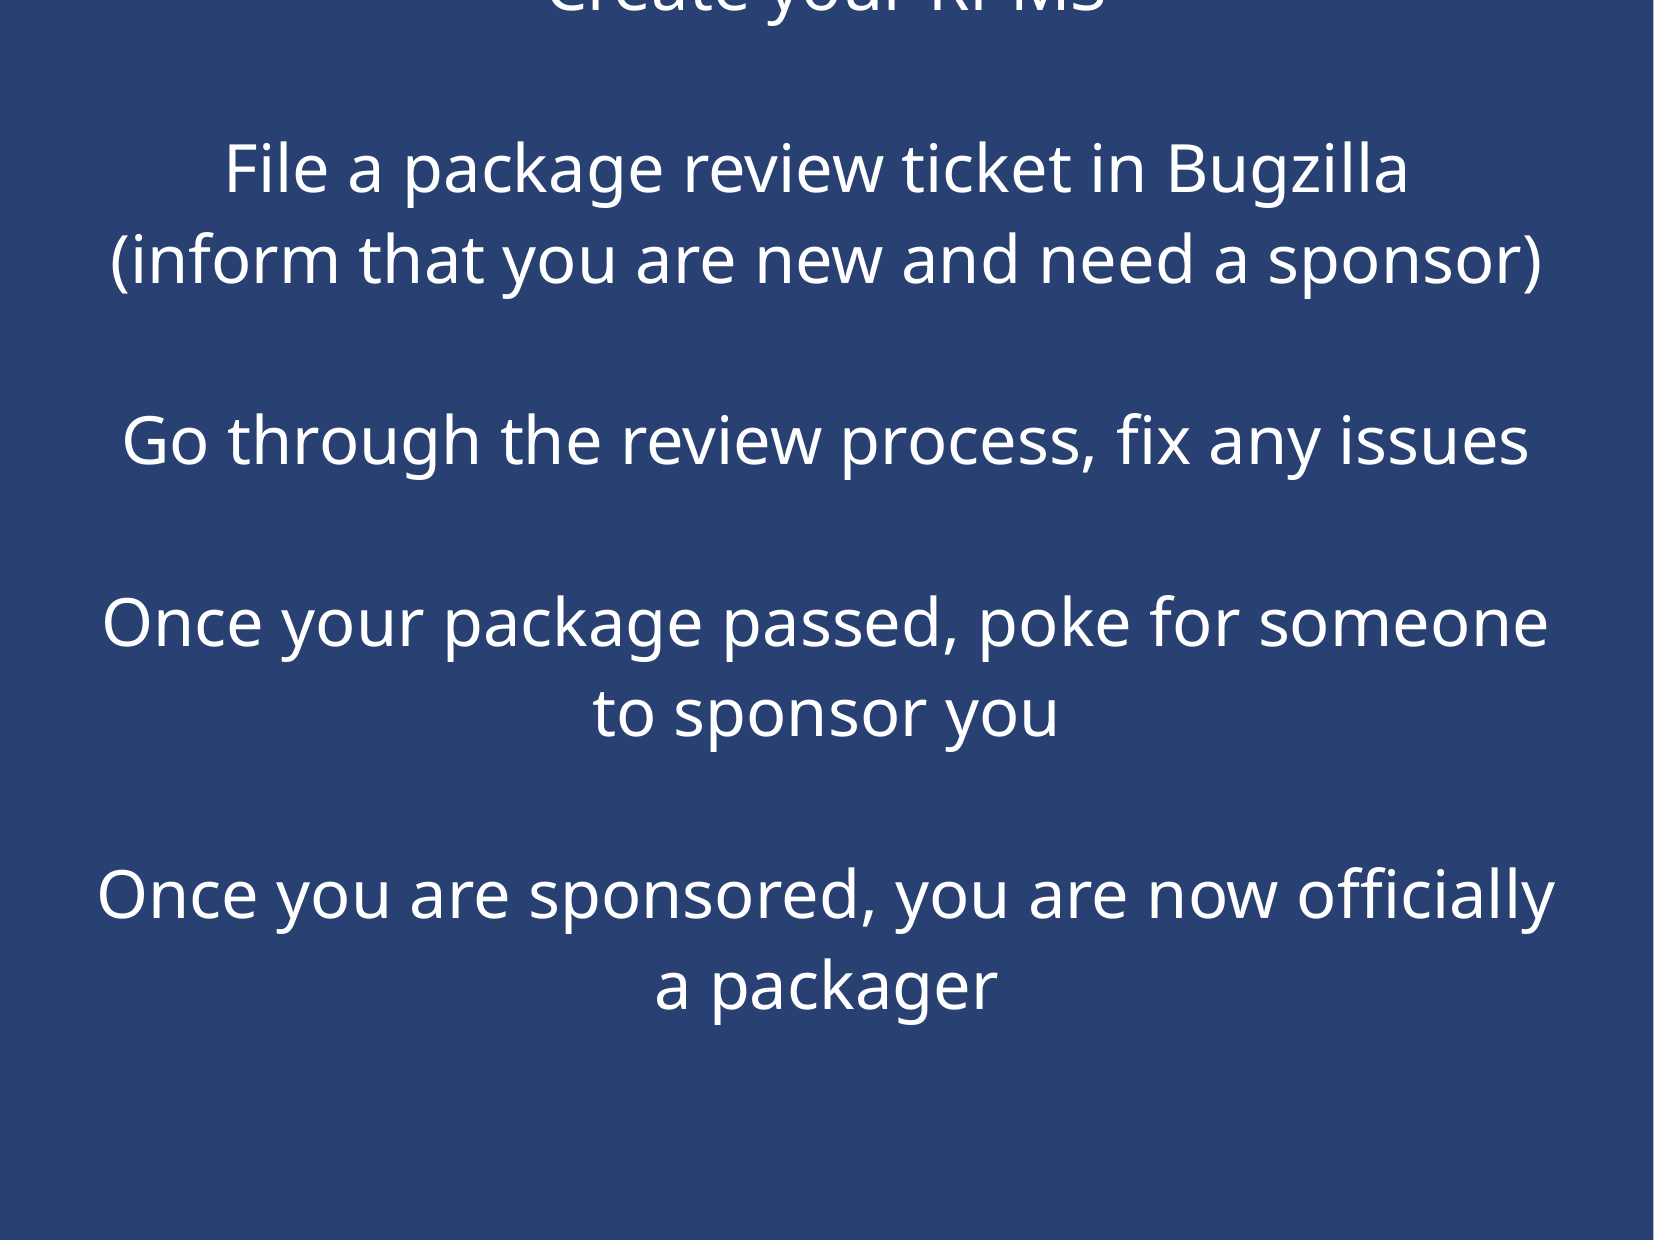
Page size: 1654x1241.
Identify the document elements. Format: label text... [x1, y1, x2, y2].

subtitle Create your RPMS File a package review ticket in Bugzilla (inform that you are new and need a sponsor) Go through the review process, fix any issues Once your package passed, poke for someone to sponsor you Once you are sponsored, you are now officially a packager [82, 49, 1571, 1109]
